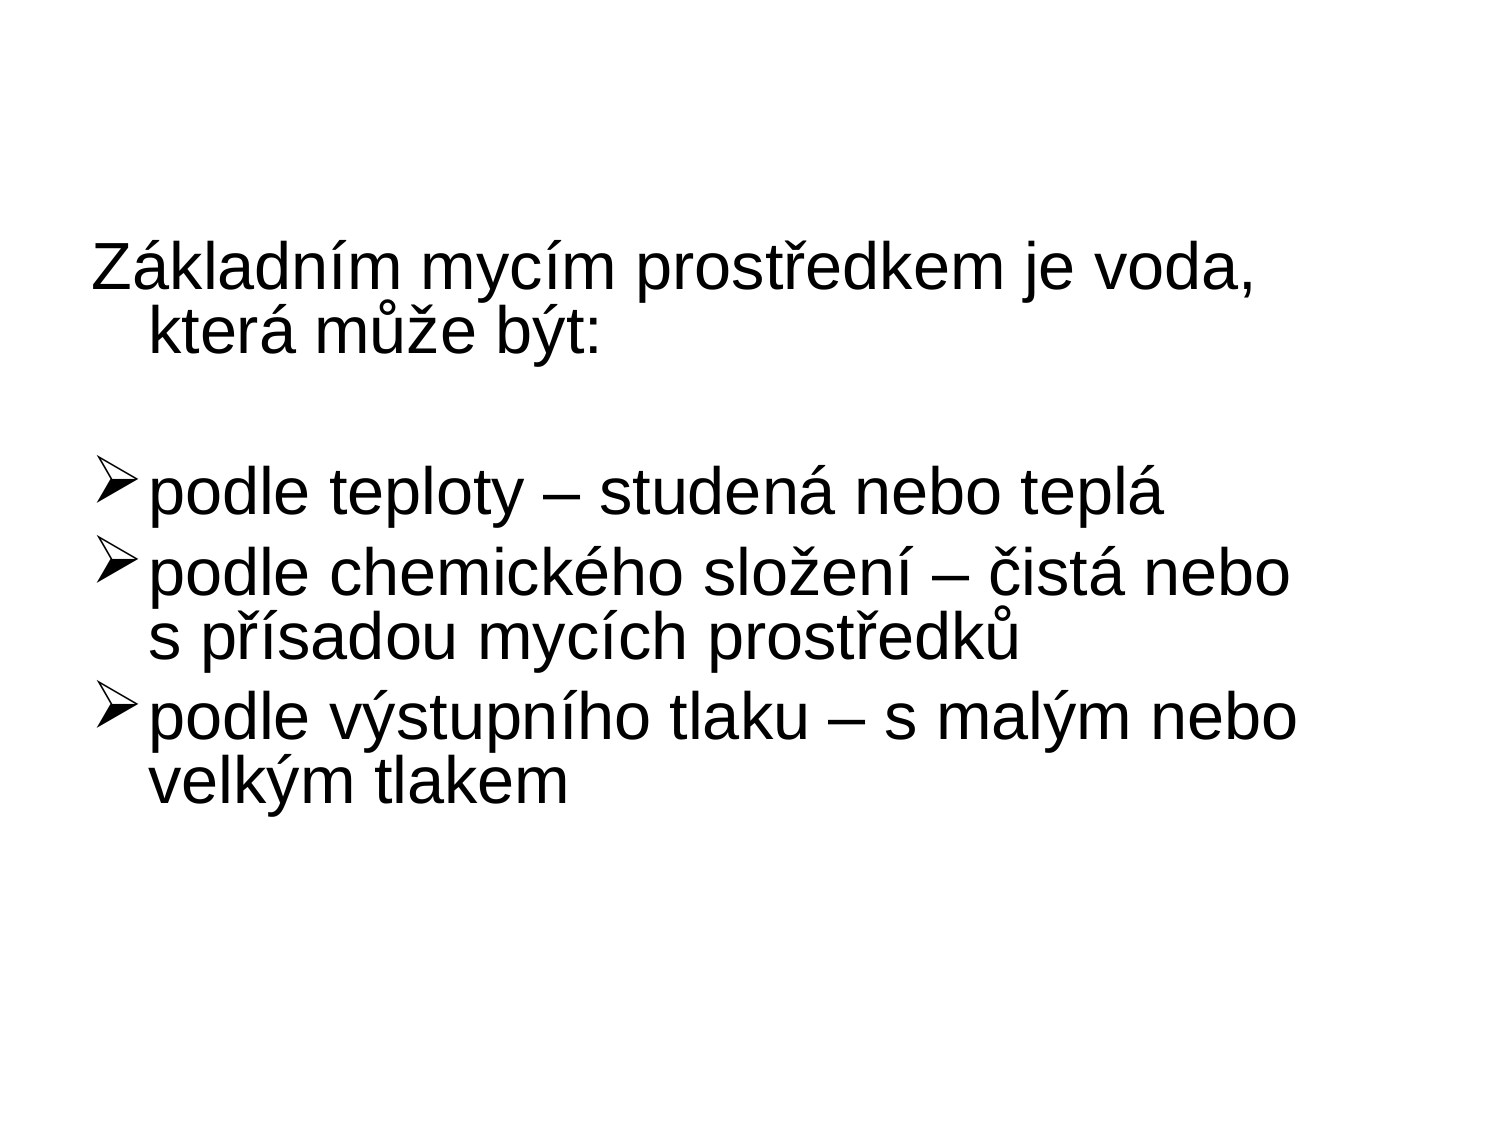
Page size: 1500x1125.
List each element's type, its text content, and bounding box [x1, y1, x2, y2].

list Základním mycím prostředkem je voda, která může být: podle teploty – studená nebo teplá podle chemického složení – čistá nebo s přísadou mycích prostředků podle výstupního tlaku – s malým nebo velkým tlakem [76, 42, 1427, 1093]
